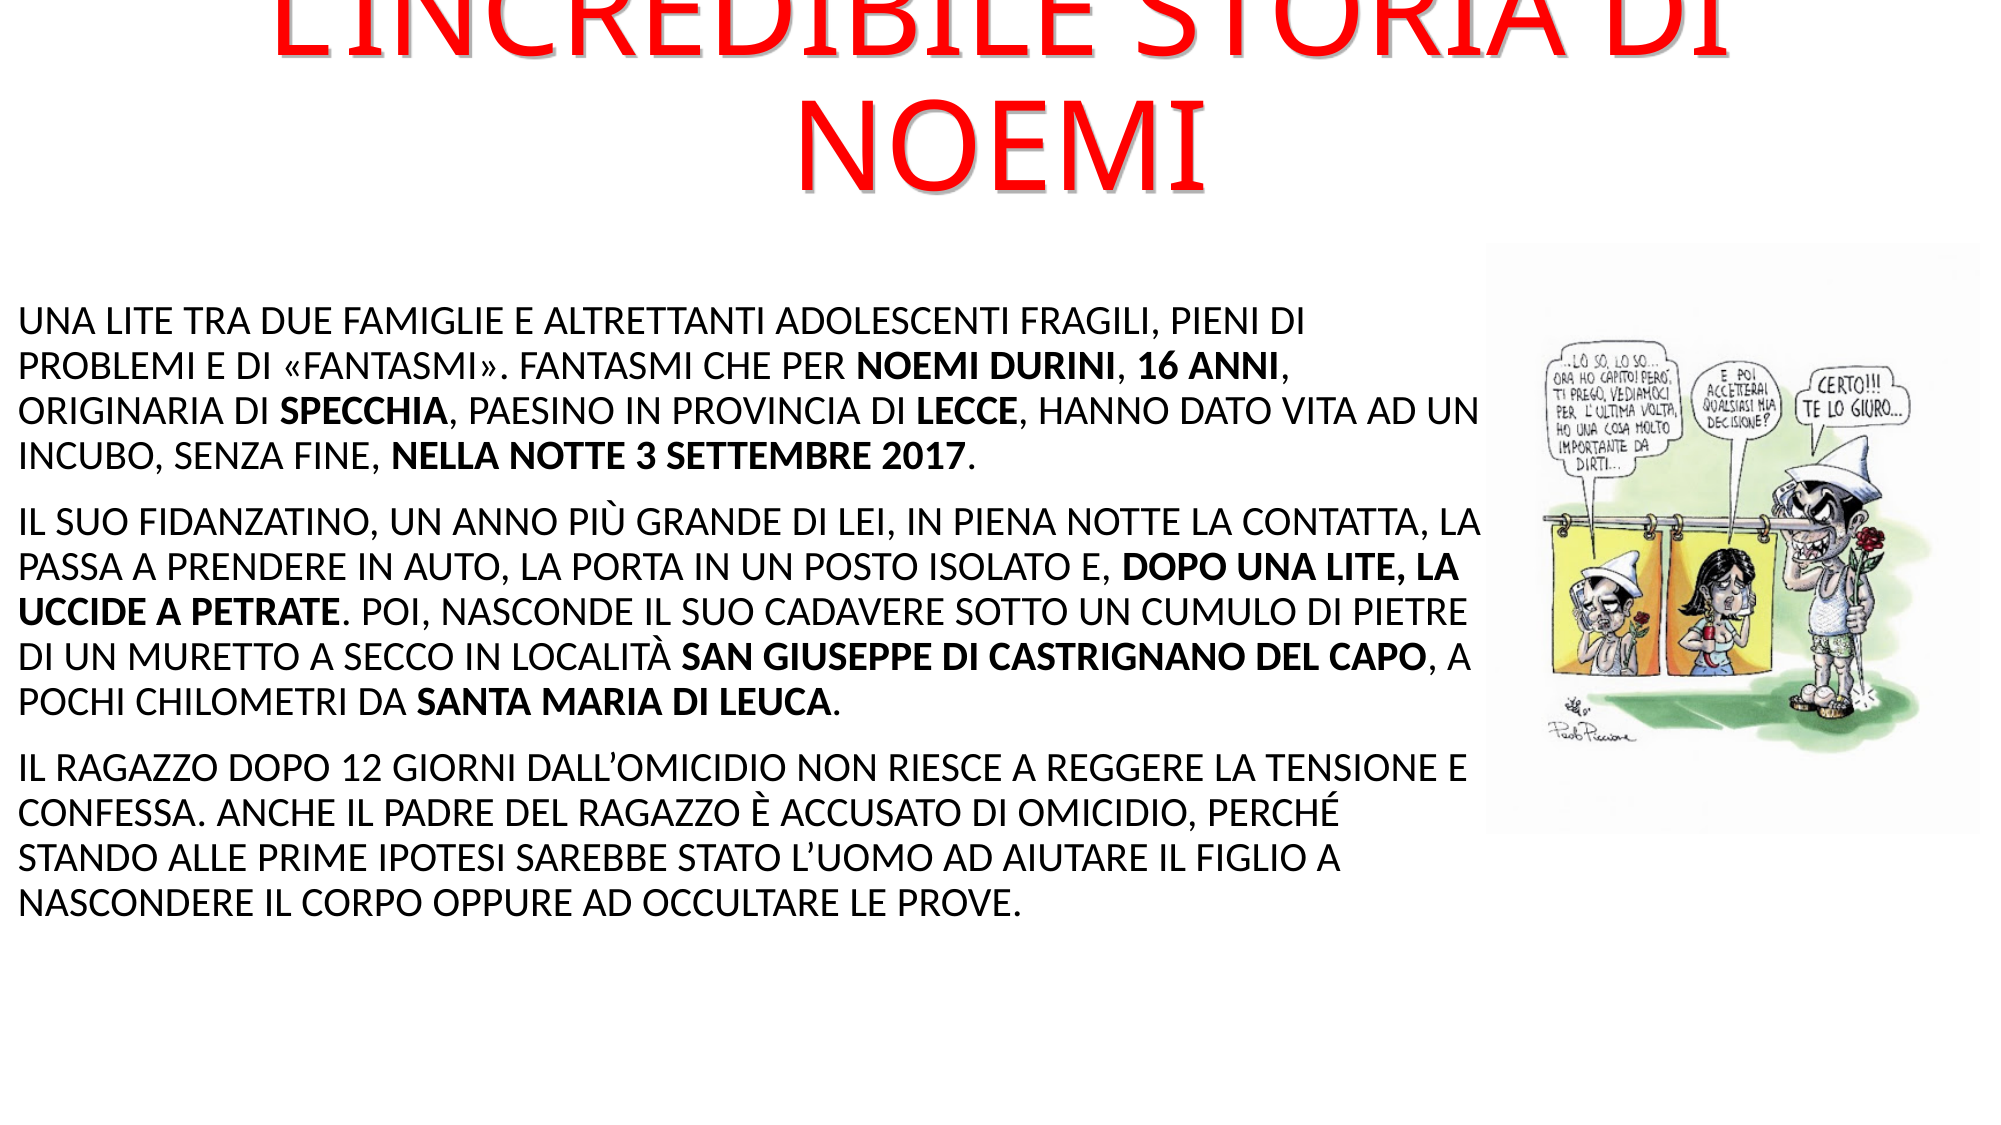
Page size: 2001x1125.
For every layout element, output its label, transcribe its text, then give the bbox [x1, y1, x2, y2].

picture [1486, 243, 1980, 834]
subtitle UNA LITE TRA DUE FAMIGLIE E ALTRETTANTI ADOLESCENTI FRAGILI, PIENI DI PROBLEMI E DI «FANTASMI». FANTASMI CHE PER NOEMI DURINI, 16 ANNI, ORIGINARIA DI SPECCHIA, PAESINO IN PROVINCIA DI LECCE, HANNO DATO VITA AD UN INCUBO, SENZA FINE, NELLA NOTTE 3 SETTEMBRE 2017. IL SUO FIDANZATINO, UN ANNO PIÙ GRANDE DI LEI, IN PIENA NOTTE LA CONTATTA, LA PASSA A PRENDERE IN AUTO, LA PORTA IN UN POSTO ISOLATO E, DOPO UNA LITE, LA UCCIDE A PETRATE. POI, NASCONDE IL SUO CADAVERE SOTTO UN CUMULO DI PIETRE DI UN MURETTO A SECCO IN LOCALITÀ SAN GIUSEPPE DI CASTRIGNANO DEL CAPO, A POCHI CHILOMETRI DA SANTA MARIA DI LEUCA. IL RAGAZZO DOPO 12 GIORNI DALL’OMICIDIO NON RIESCE A REGGERE LA TENSIONE E CONFESSA. ANCHE IL PADRE DEL RAGAZZO È ACCUSATO DI OMICIDIO, PERCHÉ STANDO ALLE PRIME IPOTESI SAREBBE STATO L’UOMO AD AIUTARE IL FIGLIO A NASCONDERE IL CORPO OPPURE AD OCCULTARE LE PROVE. [0, 290, 1486, 563]
title L’INCREDIBILE STORIA DI NOEMI [165, 0, 1835, 226]
